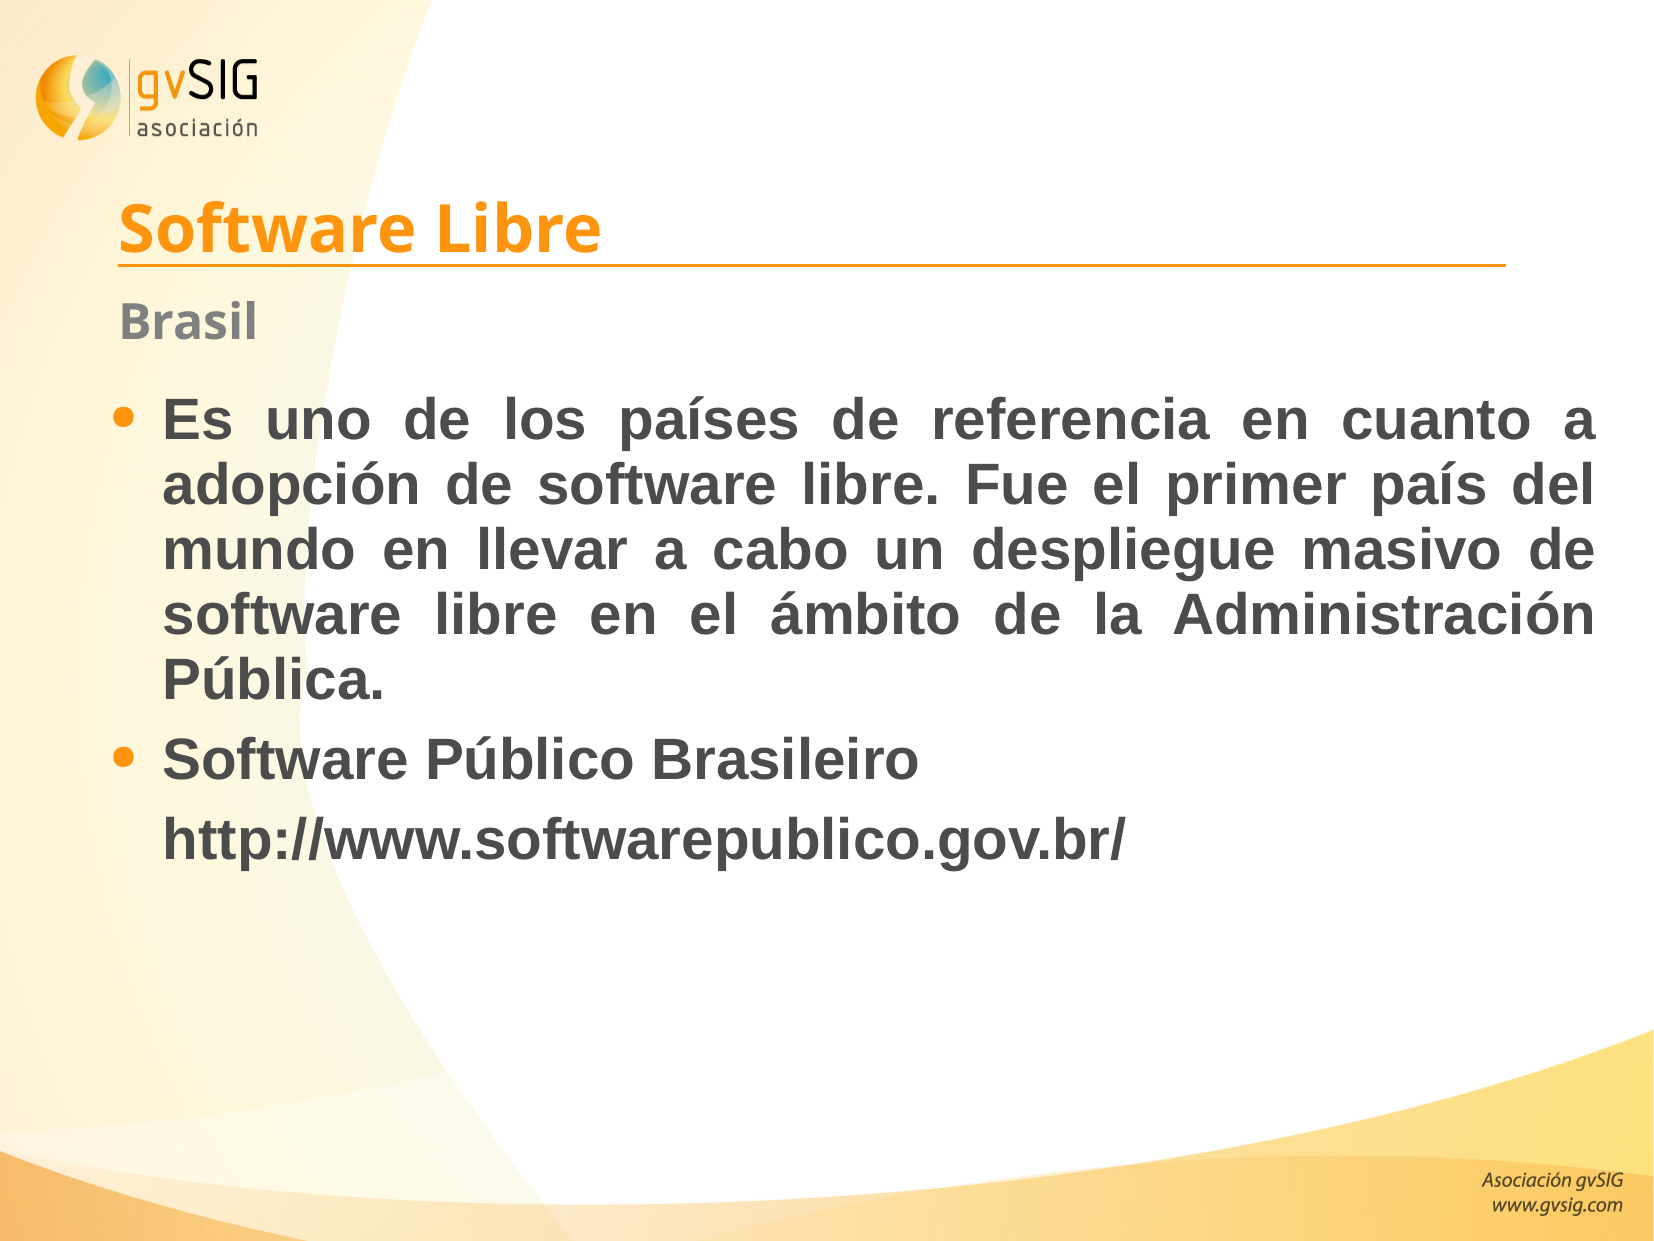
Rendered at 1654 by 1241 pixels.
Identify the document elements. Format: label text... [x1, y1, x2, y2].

picture [0, 0, 1654, 1241]
title Brasil [118, 276, 1123, 365]
title Software Libre [118, 177, 1607, 276]
list Es uno de los países de referencia en cuanto a adopción de software libre. Fue el primer país del mundo en llevar a cabo un despliegue masivo de software libre en el ámbito de la Administración Pública. Software Público Brasileiro http://www.softwarepublico.gov.br/ [91, 386, 1598, 964]
